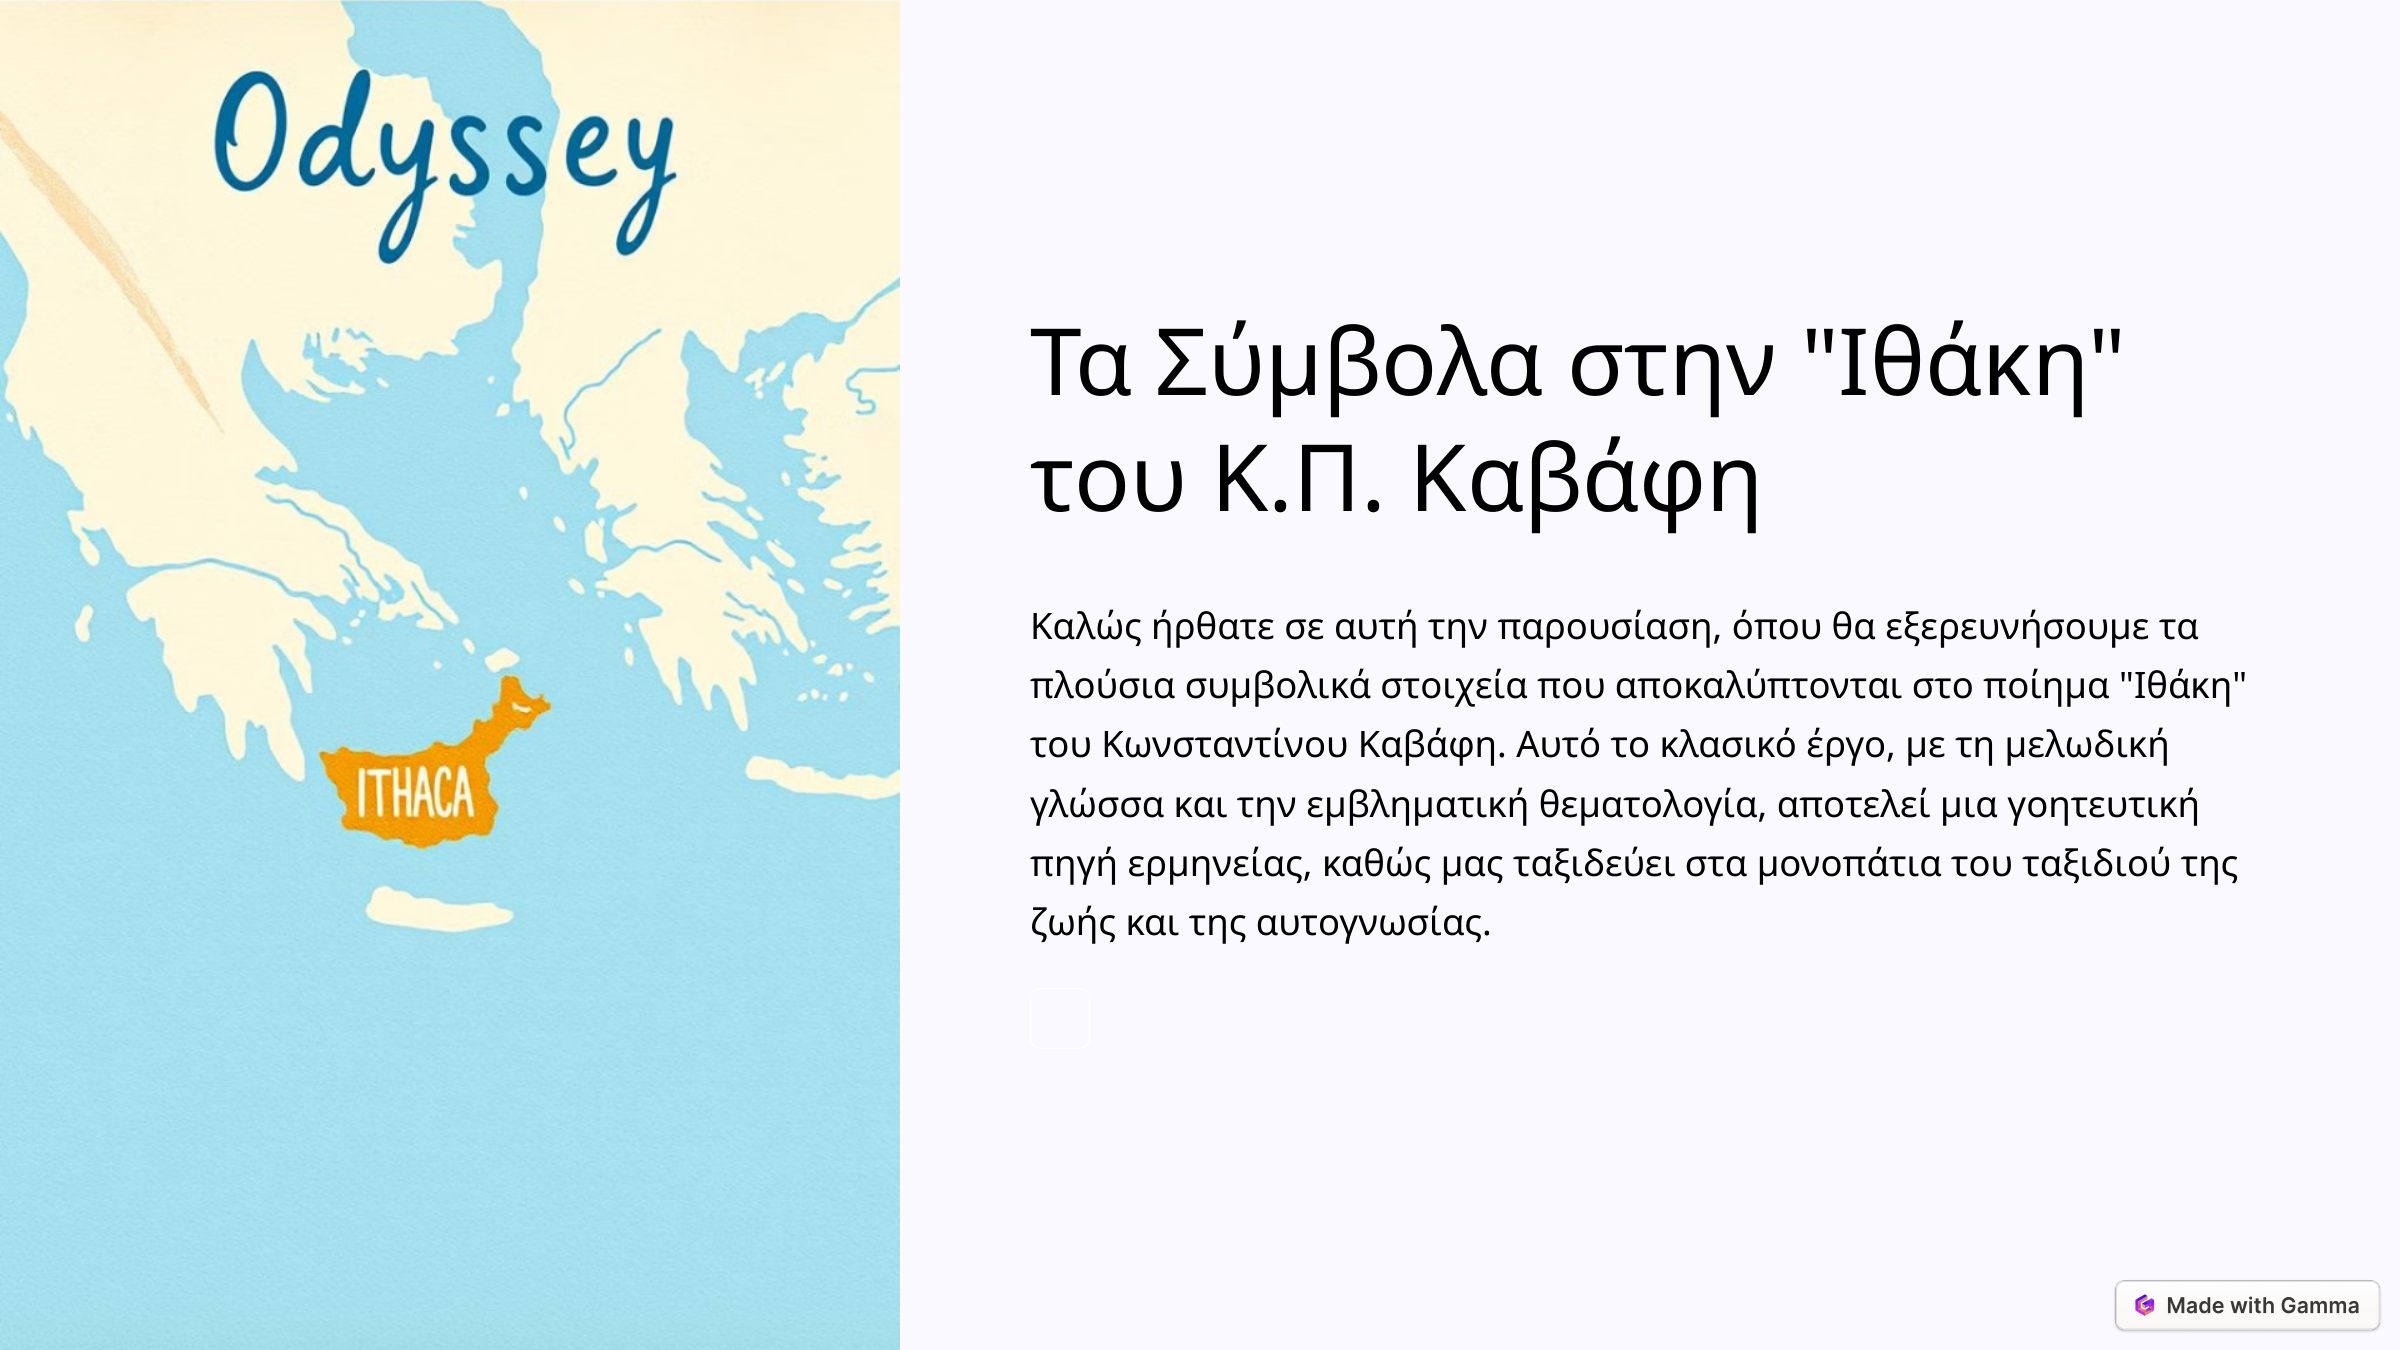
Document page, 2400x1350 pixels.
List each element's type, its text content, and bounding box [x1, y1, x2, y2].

picture [2106, 1271, 2389, 1339]
text_box Τα Σύμβολα στην "Ιθάκη" του Κ.Π. Καβάφη [1030, 298, 2270, 532]
text_box Τα Σύμβολα στην "Ιθάκη" του Κ.Π. Καβάφη [1540, 447, 1570, 505]
picture [0, 0, 900, 1350]
text_box Καλώς ήρθατε σε αυτή την παρουσίαση, όπου θα εξερευνήσουμε τα πλούσια συμβολικά στοιχεία που αποκαλύπτονται στο ποίημα "Ιθάκη" του Κωνσταντίνου Καβάφη. Αυτό το κλασικό έργο, με τη μελωδική γλώσσα και την εμβληματική θεματολογία, αποτελεί μια γοητευτική πηγή ερμηνείας, καθώς μας ταξιδεύει στα μονοπάτια του ταξιδιού της ζωής και της αυτογνωσίας. [1030, 587, 2270, 945]
